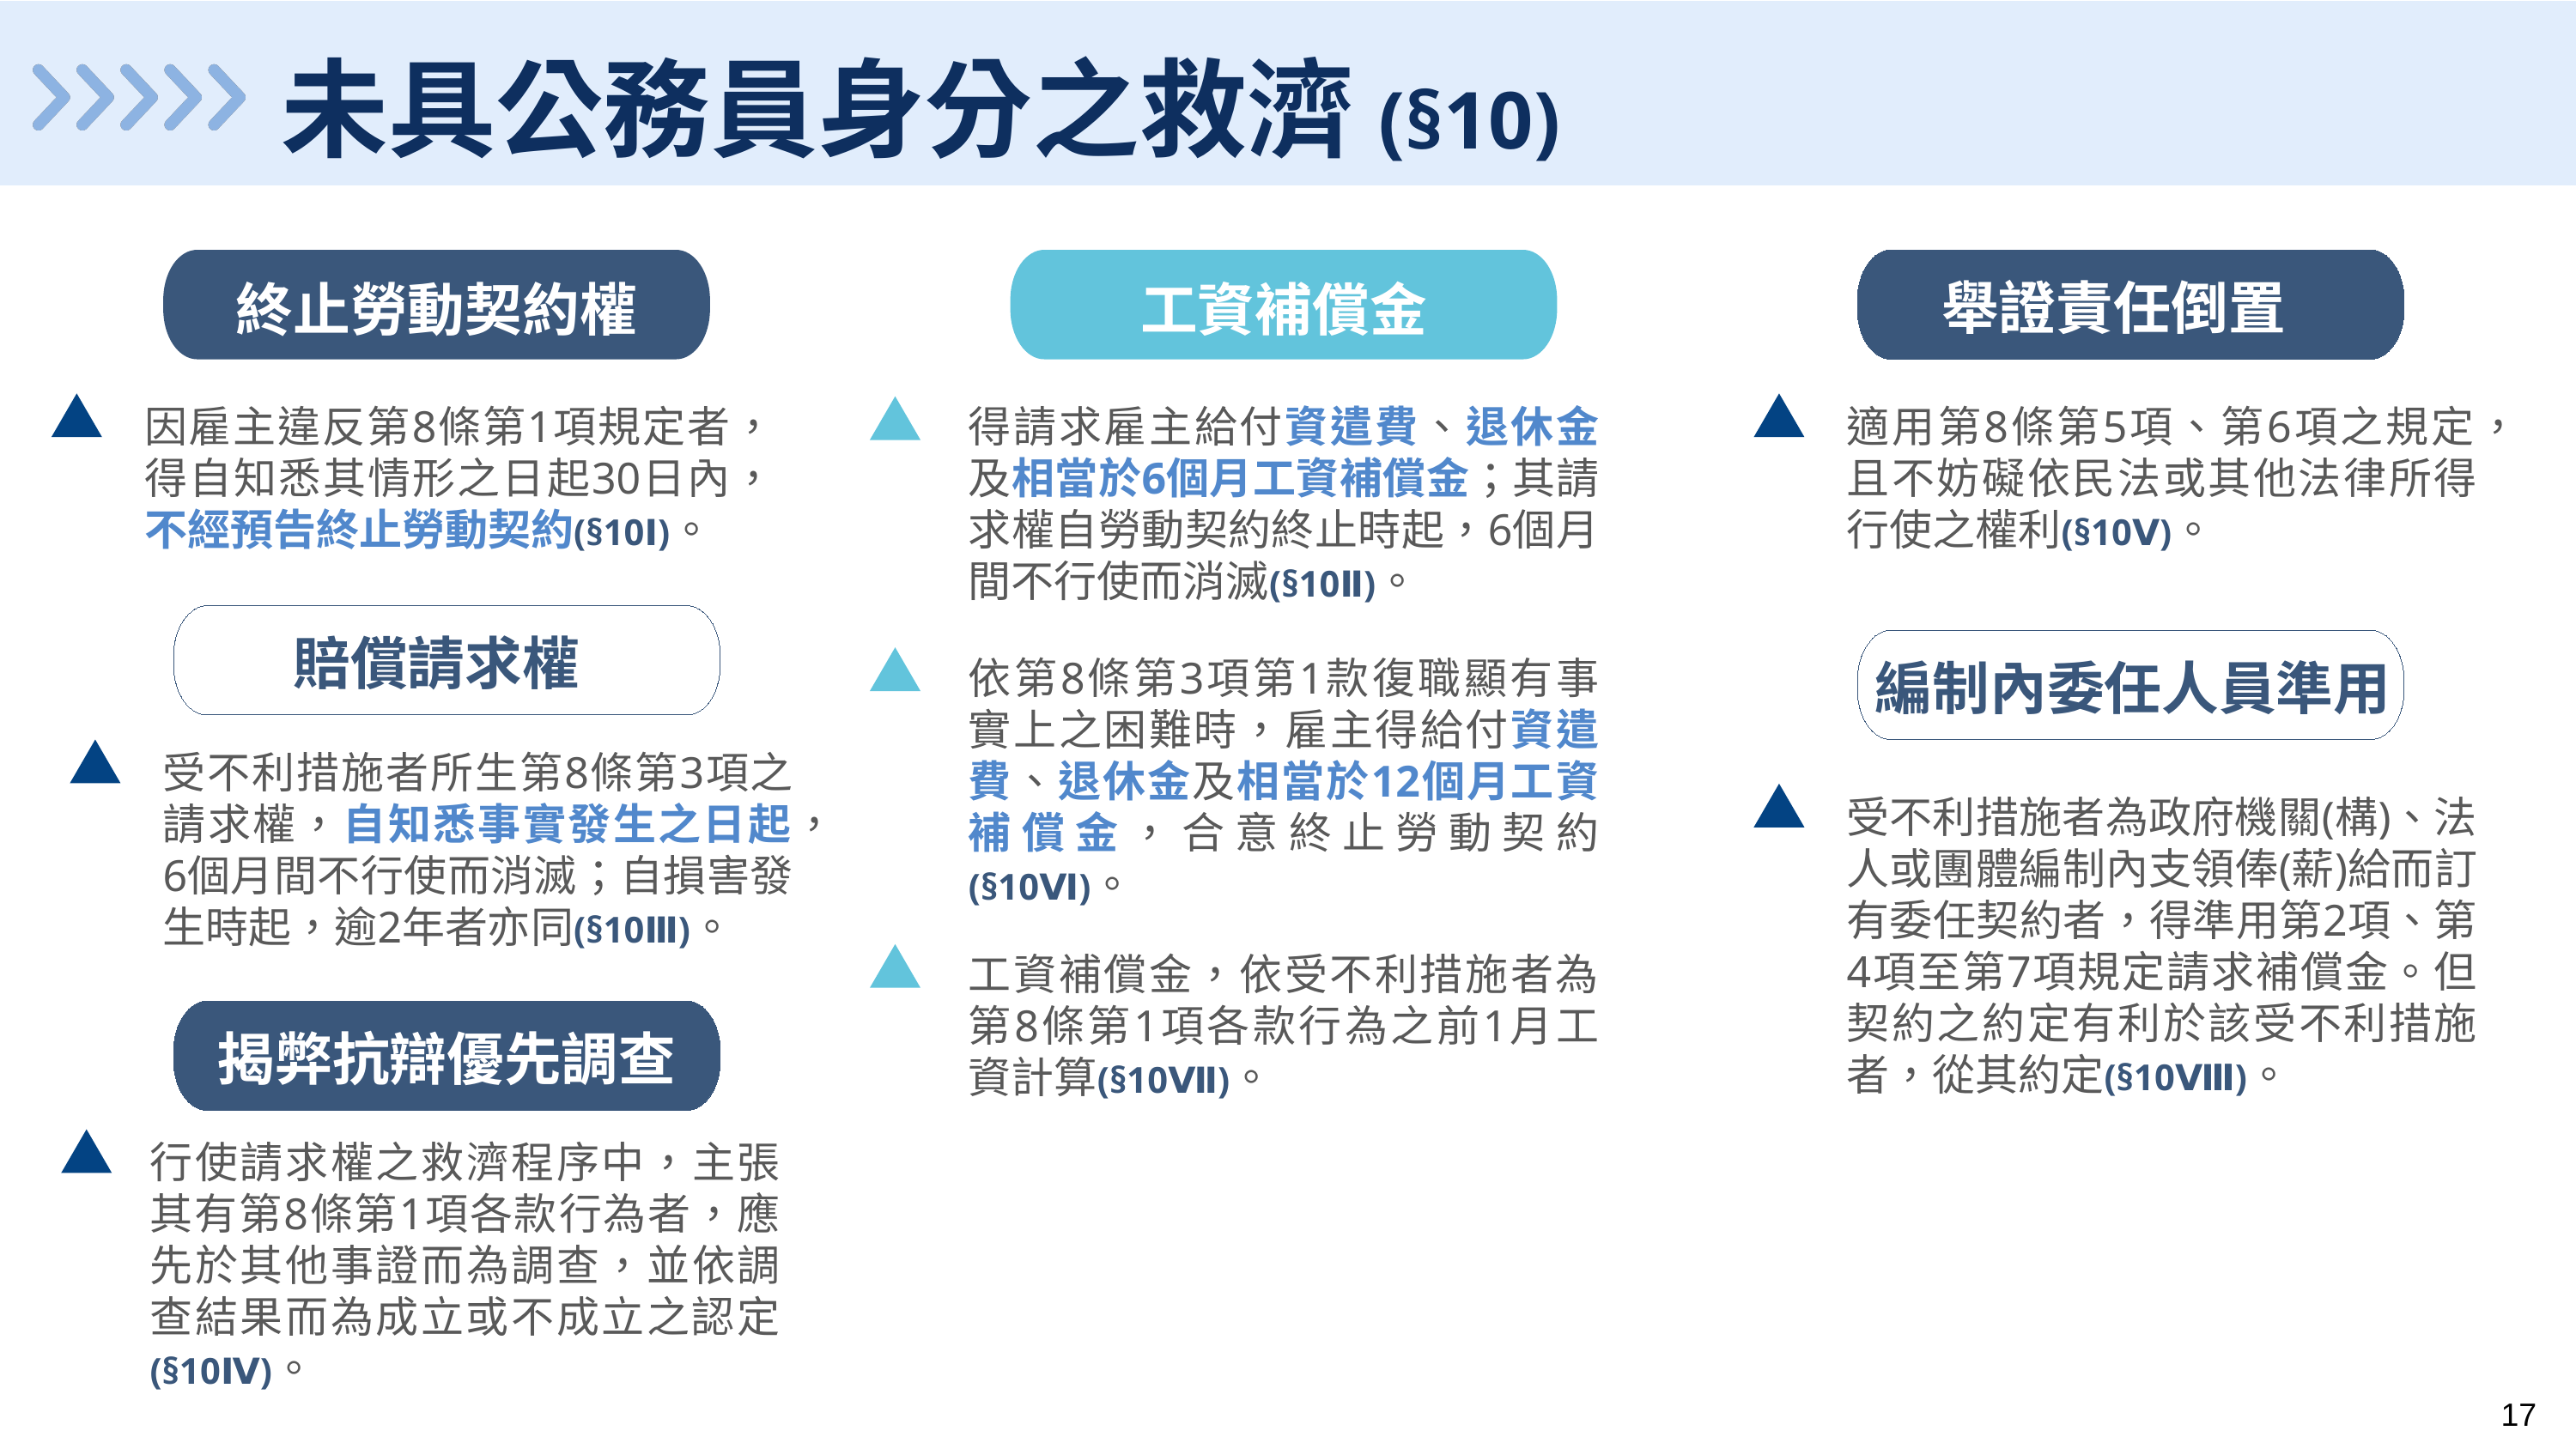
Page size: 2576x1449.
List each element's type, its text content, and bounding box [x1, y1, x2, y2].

text_box [61, 1129, 112, 1173]
text_box 未具公務員身分之救濟 (§10) [281, 33, 1836, 171]
text_box 得請求雇主給付資遣費、退休金及相當於6個月工資補償金；其請求權自勞動契約終止時起，6個月間不行使而消滅(§10Ⅱ)。 [956, 393, 1612, 613]
text_box [869, 396, 921, 440]
text_box [869, 647, 921, 692]
text_box 工資補償金 [1127, 267, 1440, 349]
text_box 賠償請求權 [280, 621, 593, 703]
text_box [1753, 783, 1805, 828]
text_box [70, 739, 121, 784]
text_box 依第8條第3項第1款復職顯有事實上之困難時，雇主得給付資遣費、退休金及相當於12個月工資補償金，合意終止勞動契約 (§10Ⅵ)。 [956, 644, 1612, 915]
text_box 終止勞動契約權 [223, 267, 650, 349]
text_box 行使請求權之救濟程序中，主張其有第8條第1項各款行為者，應先於其他事證而為調查，並依調查結果而為成立或不成立之認定(§10Ⅳ)。 [137, 1129, 793, 1400]
text_box 受不利措施者為政府機關(構)、法人或團體編制內支領俸(薪)給而訂有委任契約者，得準用第2項、第4項至第7項規定請求補償金。但契約之約定有利於該受不利措施者，從其約定(§10Ⅷ)。 [1833, 783, 2490, 1106]
text_box 受不利措施者所生第8條第3項之請求權，自知悉事實發生之日起，6個月間不行使而消滅；自損害發生時起，逾2年者亦同(§10Ⅲ)。 [149, 739, 806, 959]
text_box 因雇主違反第8條第1項規定者，得自知悉其情形之日起30日內，不經預告終止勞動契約(§10Ⅰ)。 [131, 393, 788, 561]
text_box 舉證責任倒置 [1929, 265, 2299, 348]
text_box 揭弊抗辯優先調查 [204, 1016, 690, 1099]
text_box [163, 250, 710, 360]
text_box [1753, 393, 1805, 438]
text_box [869, 943, 921, 988]
text_box [1857, 250, 2404, 360]
text_box 工資補償金，依受不利措施者為第8條第1項各款行為之前1月工資計算(§10Ⅶ)。 [956, 941, 1612, 1109]
text_box 編制內委任人員準用 [1862, 646, 2404, 728]
text_box [173, 1001, 720, 1111]
text_box <編號> [2488, 1387, 2576, 1440]
text_box 適用第8條第5項、第6項之規定，且不妨礙依民法或其他法律所得行使之權利(§10Ⅴ)。 [1833, 393, 2490, 561]
text_box [0, 1, 2576, 185]
text_box [1010, 250, 1558, 360]
text_box [51, 393, 102, 438]
